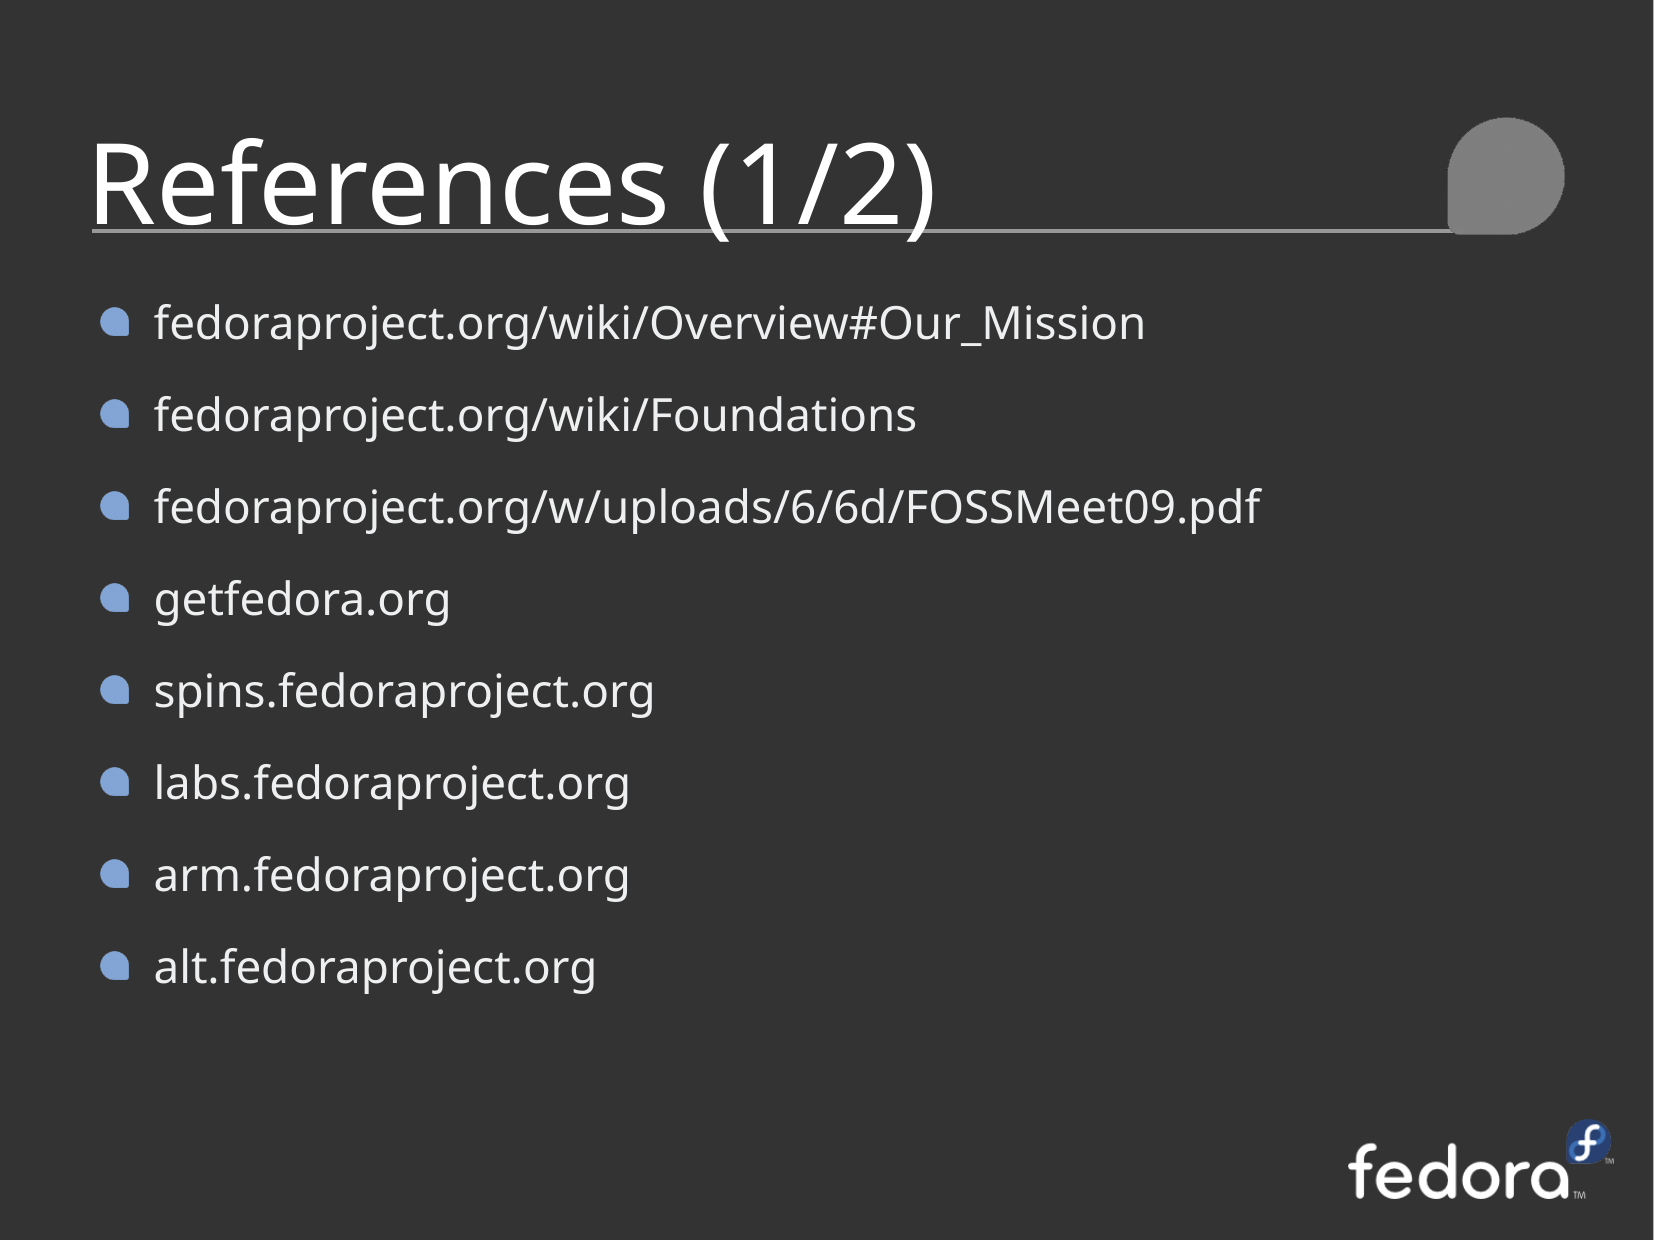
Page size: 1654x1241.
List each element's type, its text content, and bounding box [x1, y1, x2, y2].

title References (1/2) [86, 111, 1575, 250]
list fedoraproject.org/wiki/Overview#Our_Mission fedoraproject.org/wiki/Foundations fedoraproject.org/w/uploads/6/6d/FOSSMeet09.pdf getfedora.org spins.fedoraproject.org labs.fedoraproject.org arm.fedoraproject.org alt.fedoraproject.org [82, 290, 1571, 1010]
picture [1348, 1119, 1614, 1199]
